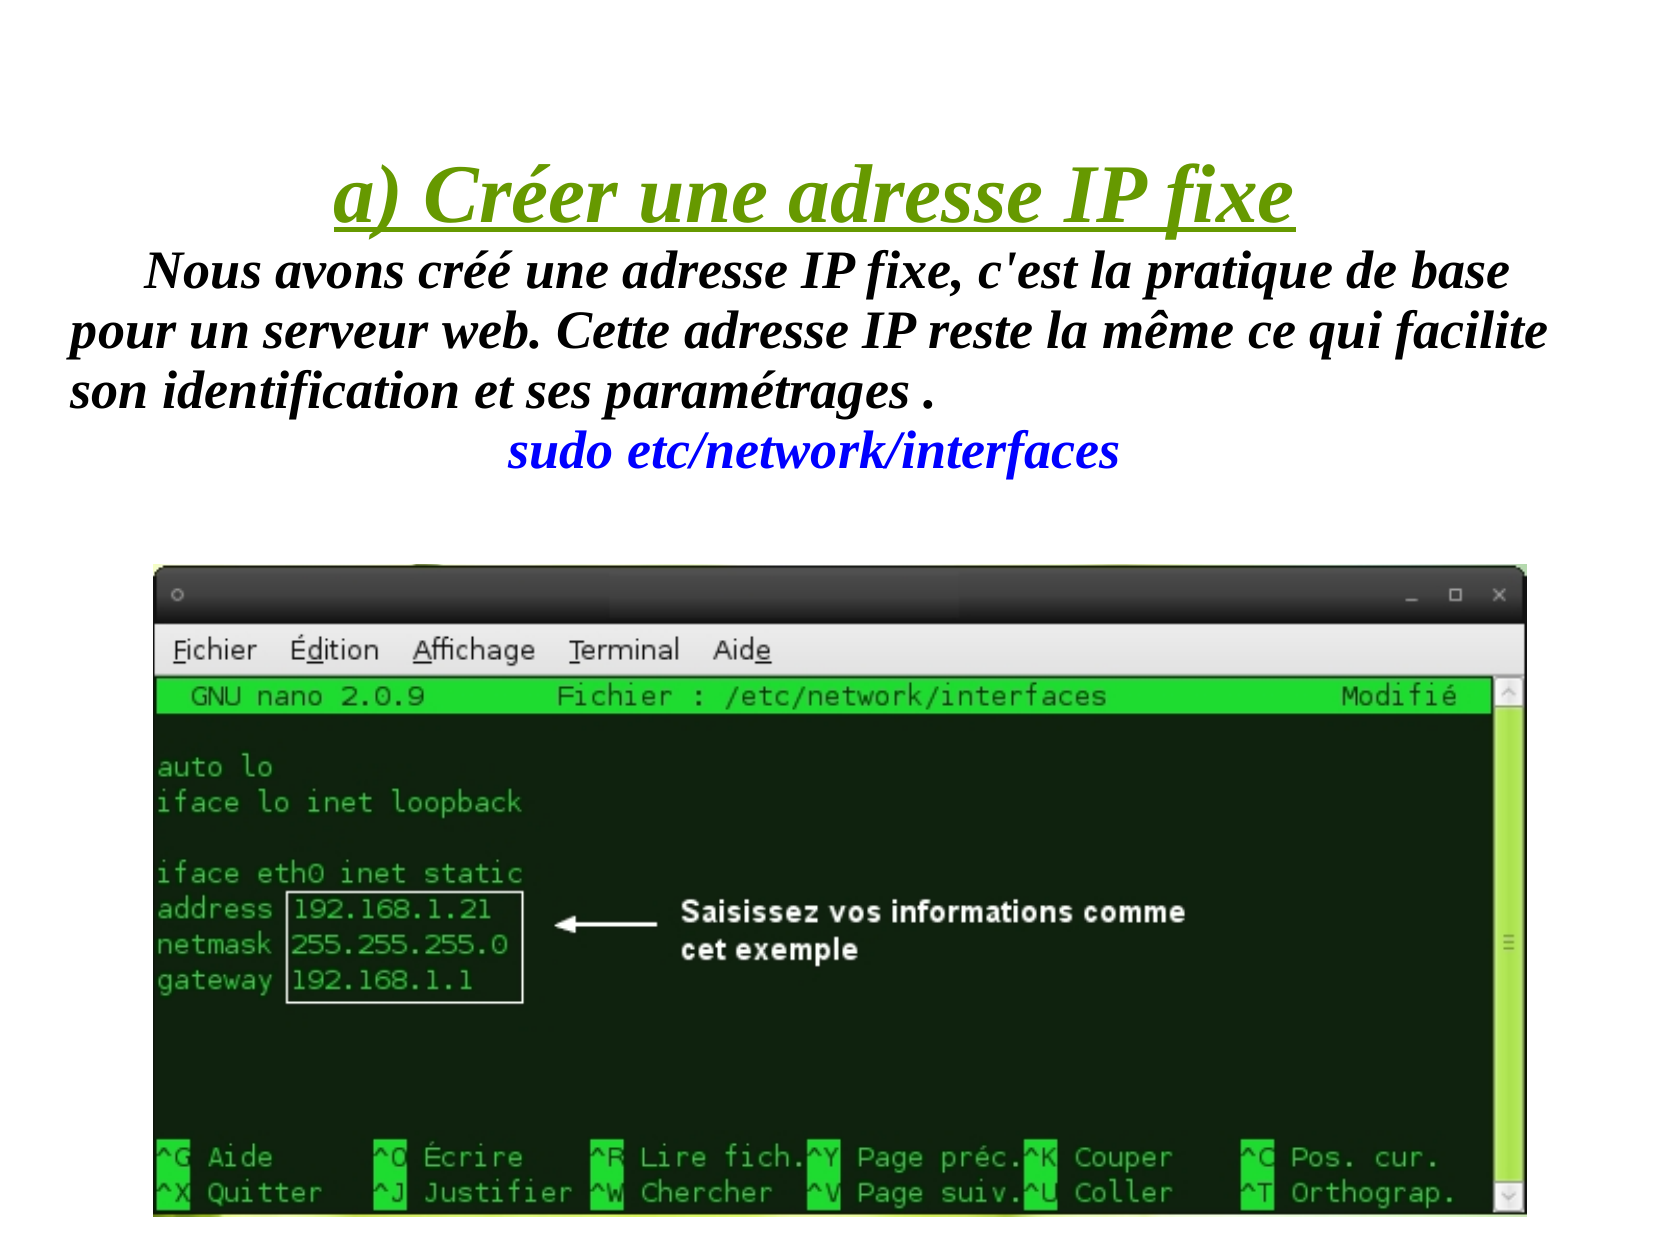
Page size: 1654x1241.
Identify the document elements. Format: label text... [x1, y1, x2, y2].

picture [153, 564, 1527, 1217]
subtitle a) Créer une adresse IP fixe Nous avons créé une adresse IP fixe, c'est la pratique de base pour un serveur web. Cette adresse IP reste la même ce qui facilite son identification et ses paramétrages . sudo etc/network/interfaces [70, 0, 1559, 795]
